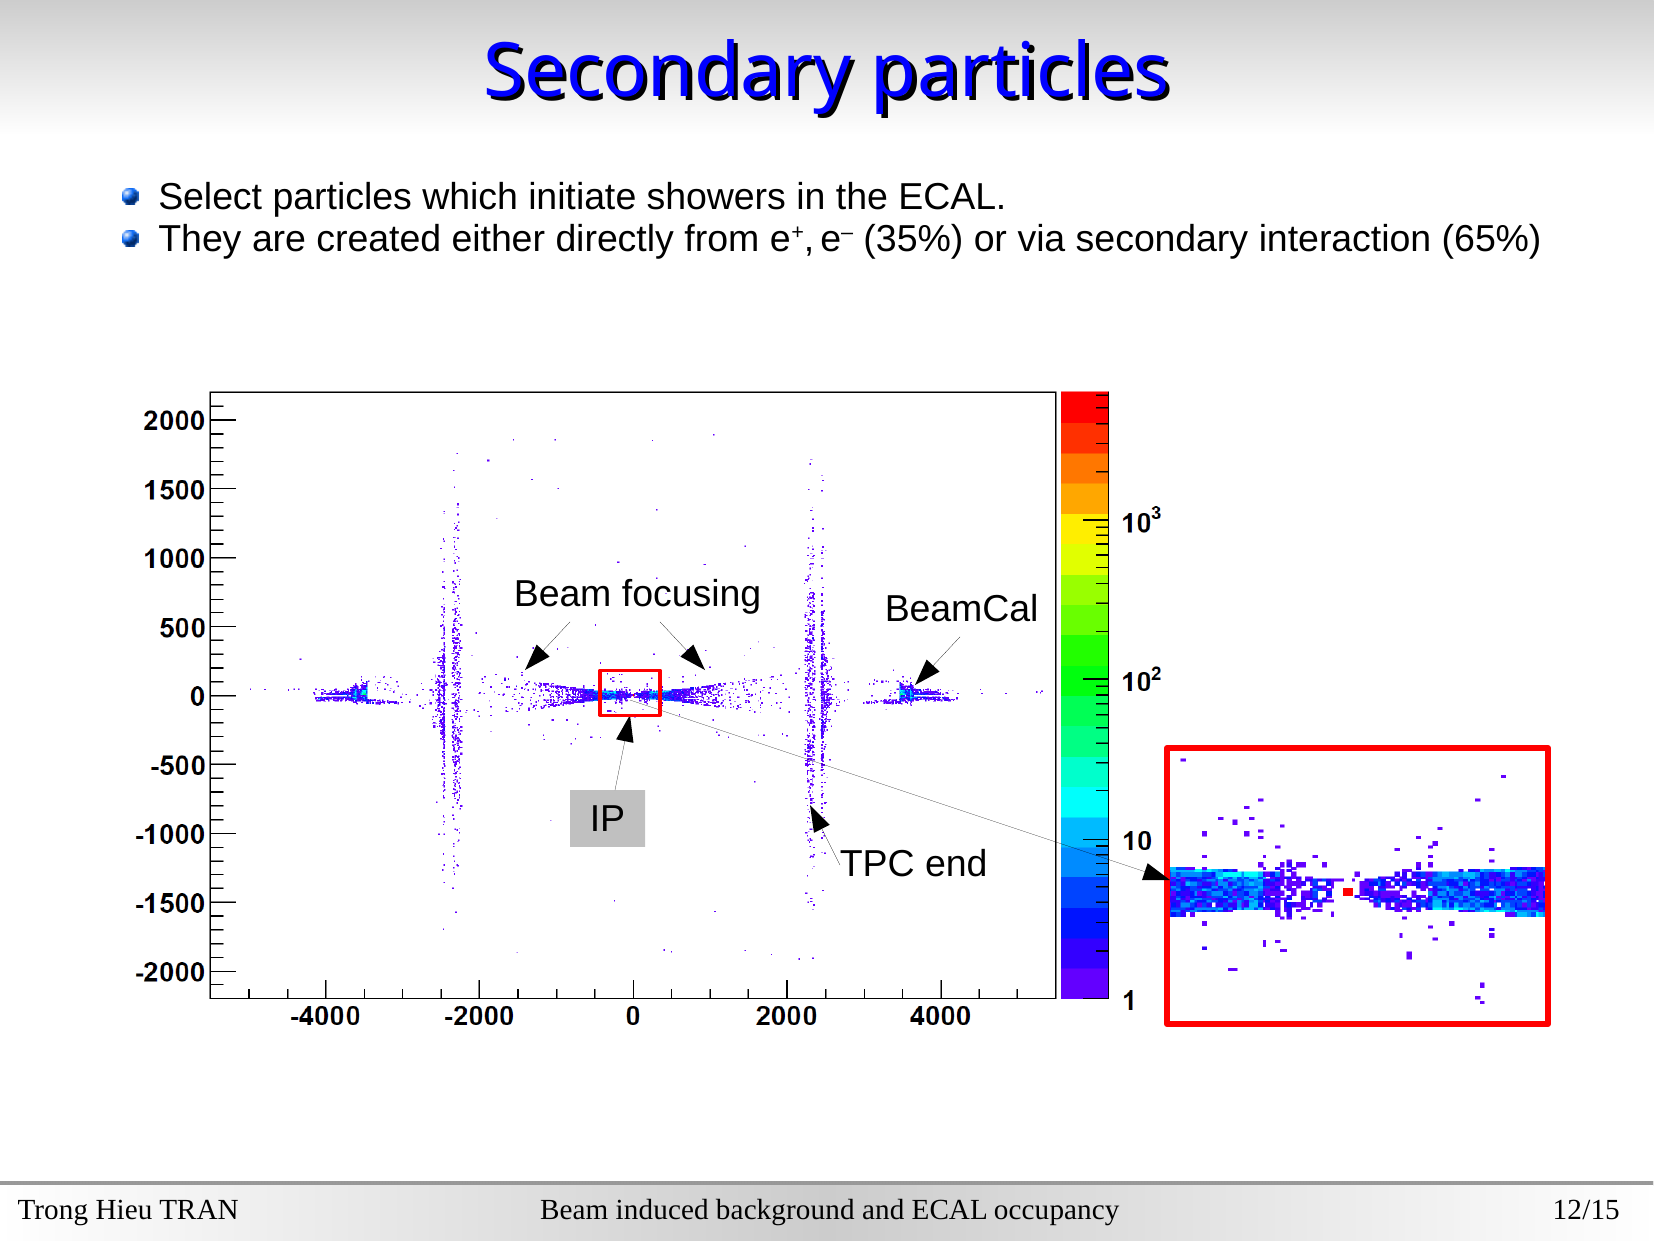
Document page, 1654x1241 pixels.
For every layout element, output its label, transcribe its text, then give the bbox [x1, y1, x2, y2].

text_box IP [570, 790, 646, 847]
text_box BeamCal [870, 580, 1126, 637]
picture [1170, 751, 1546, 1022]
picture [602, 672, 658, 714]
text_box Beam focusing [480, 565, 796, 622]
picture [120, 365, 1171, 1061]
text_box TPC end [825, 835, 1006, 892]
title Secondary particles [0, 0, 1654, 136]
text_box Select particles which initiate showers in the ECAL. They are created either directly from e+, e– (35%) or via secondary interaction (65%) [108, 168, 1591, 267]
